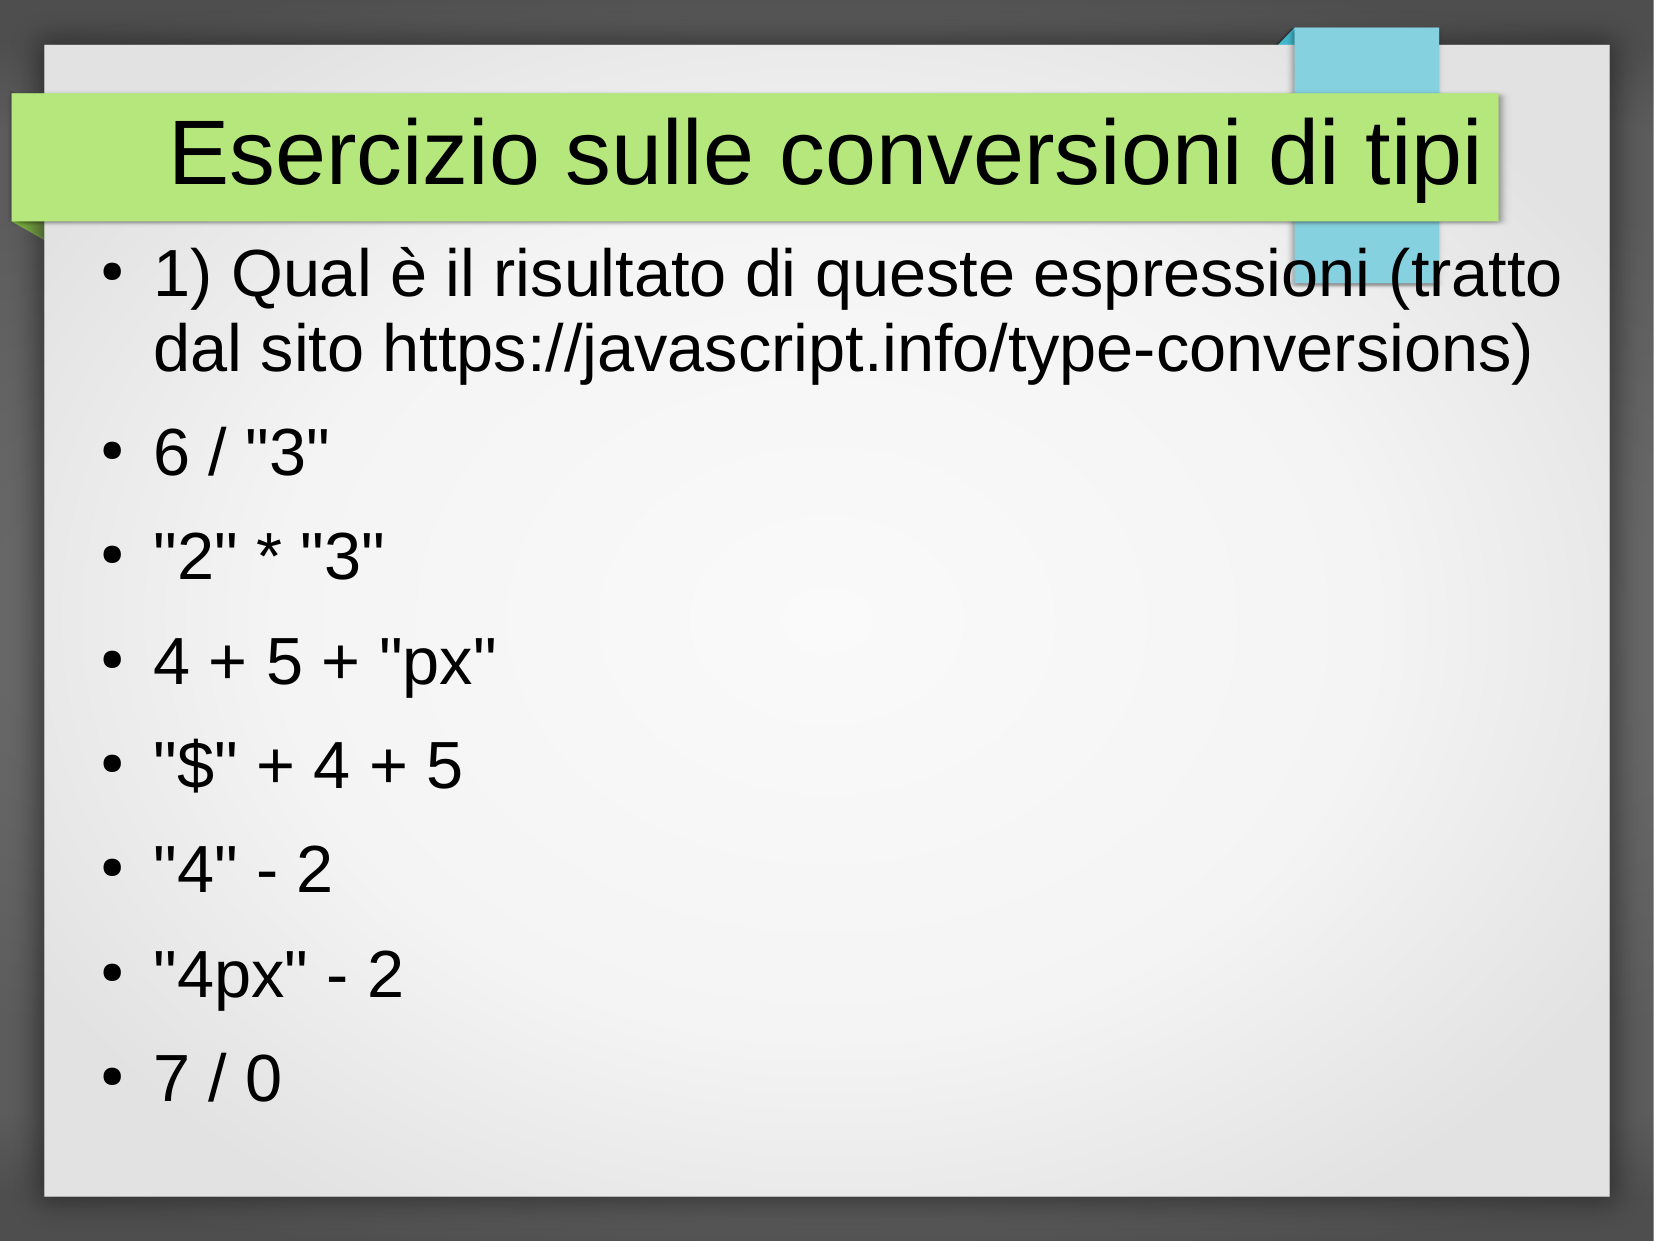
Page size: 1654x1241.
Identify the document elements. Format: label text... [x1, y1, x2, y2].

title Esercizio sulle conversioni di tipi [82, 49, 1571, 236]
picture [0, 0, 1654, 1241]
list 1) Qual è il risultato di queste espressioni (tratto dal sito https://javascript.info/type-conversions) 6 / "3" "2" * "3" 4 + 5 + "px" "$" + 4 + 5 "4" - 2 "4px" - 2 7 / 0 [82, 236, 1571, 1158]
